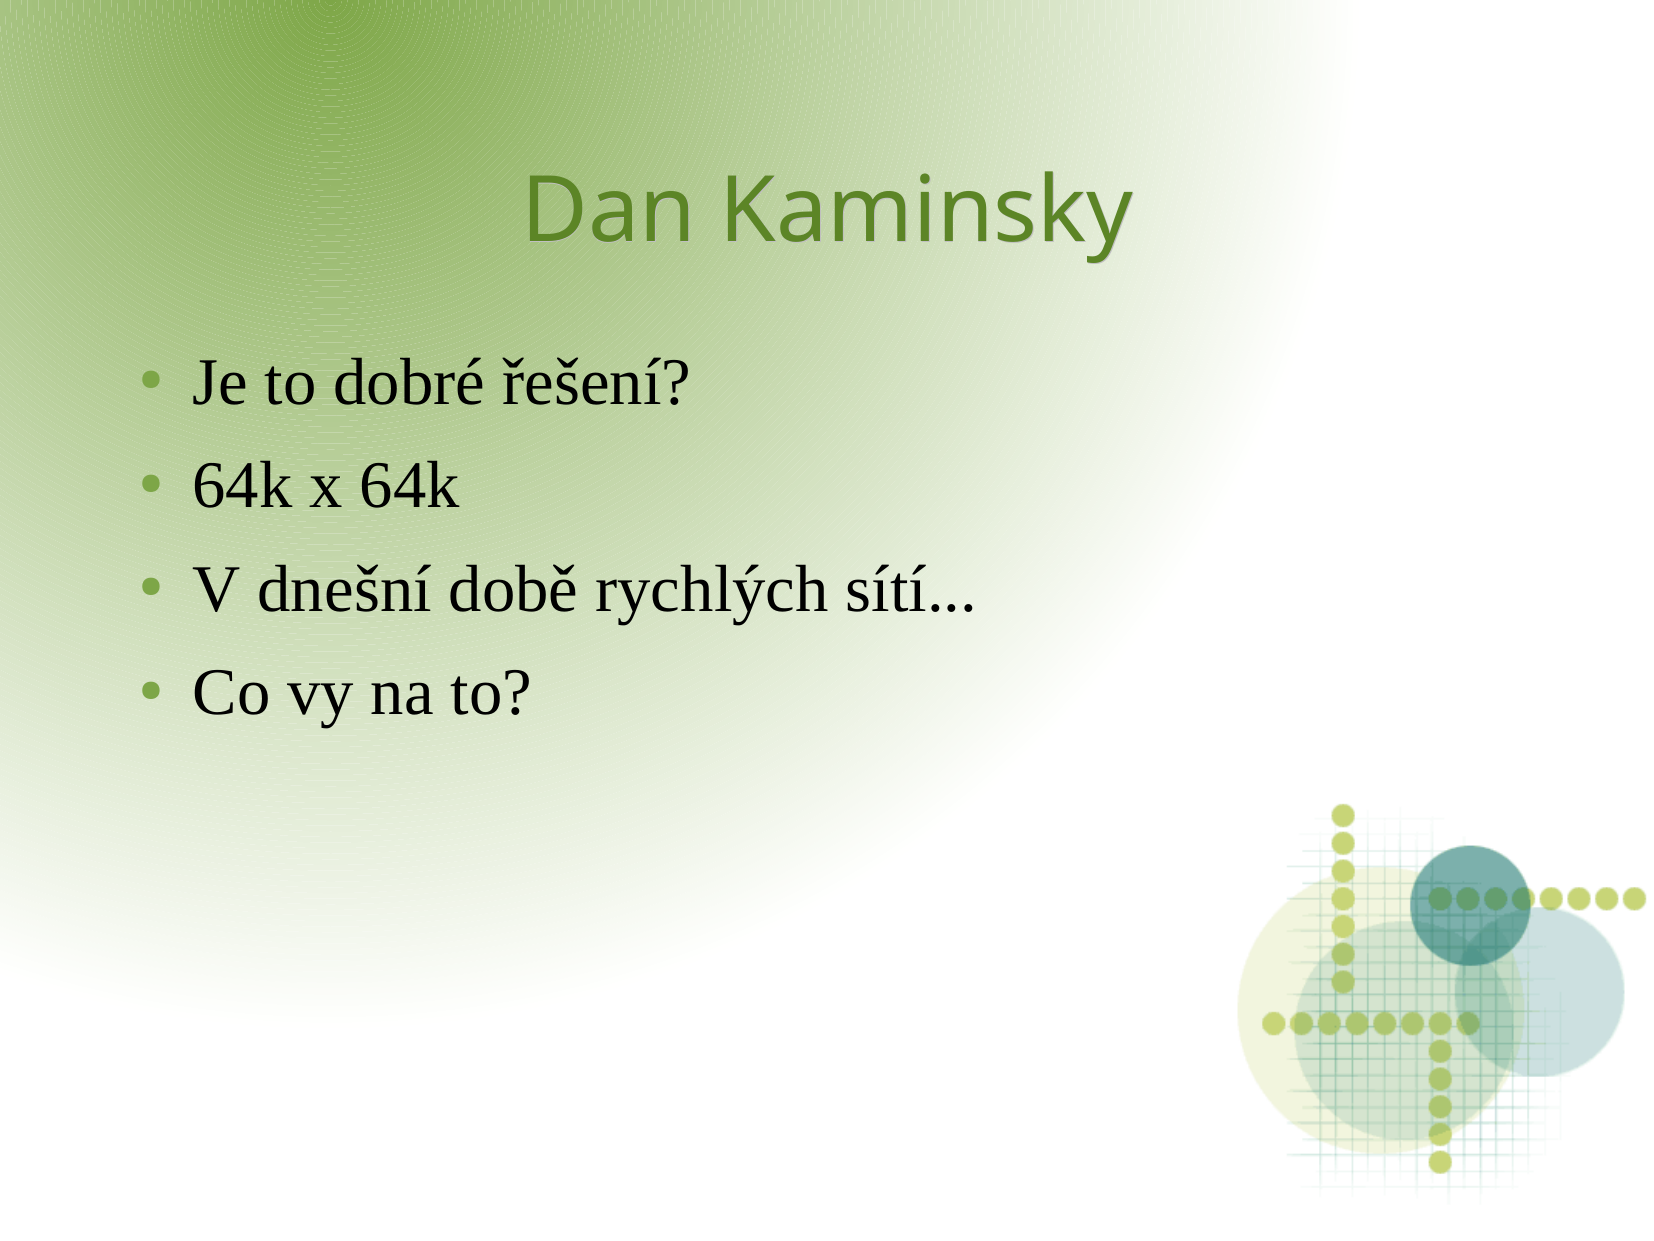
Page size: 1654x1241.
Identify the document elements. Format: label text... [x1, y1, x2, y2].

picture [1224, 792, 1654, 1211]
title Dan Kaminsky [121, 102, 1534, 311]
list Je to dobré řešení? 64k x 64k V dnešní době rychlých sítí... Co vy na to? [121, 344, 1534, 1127]
